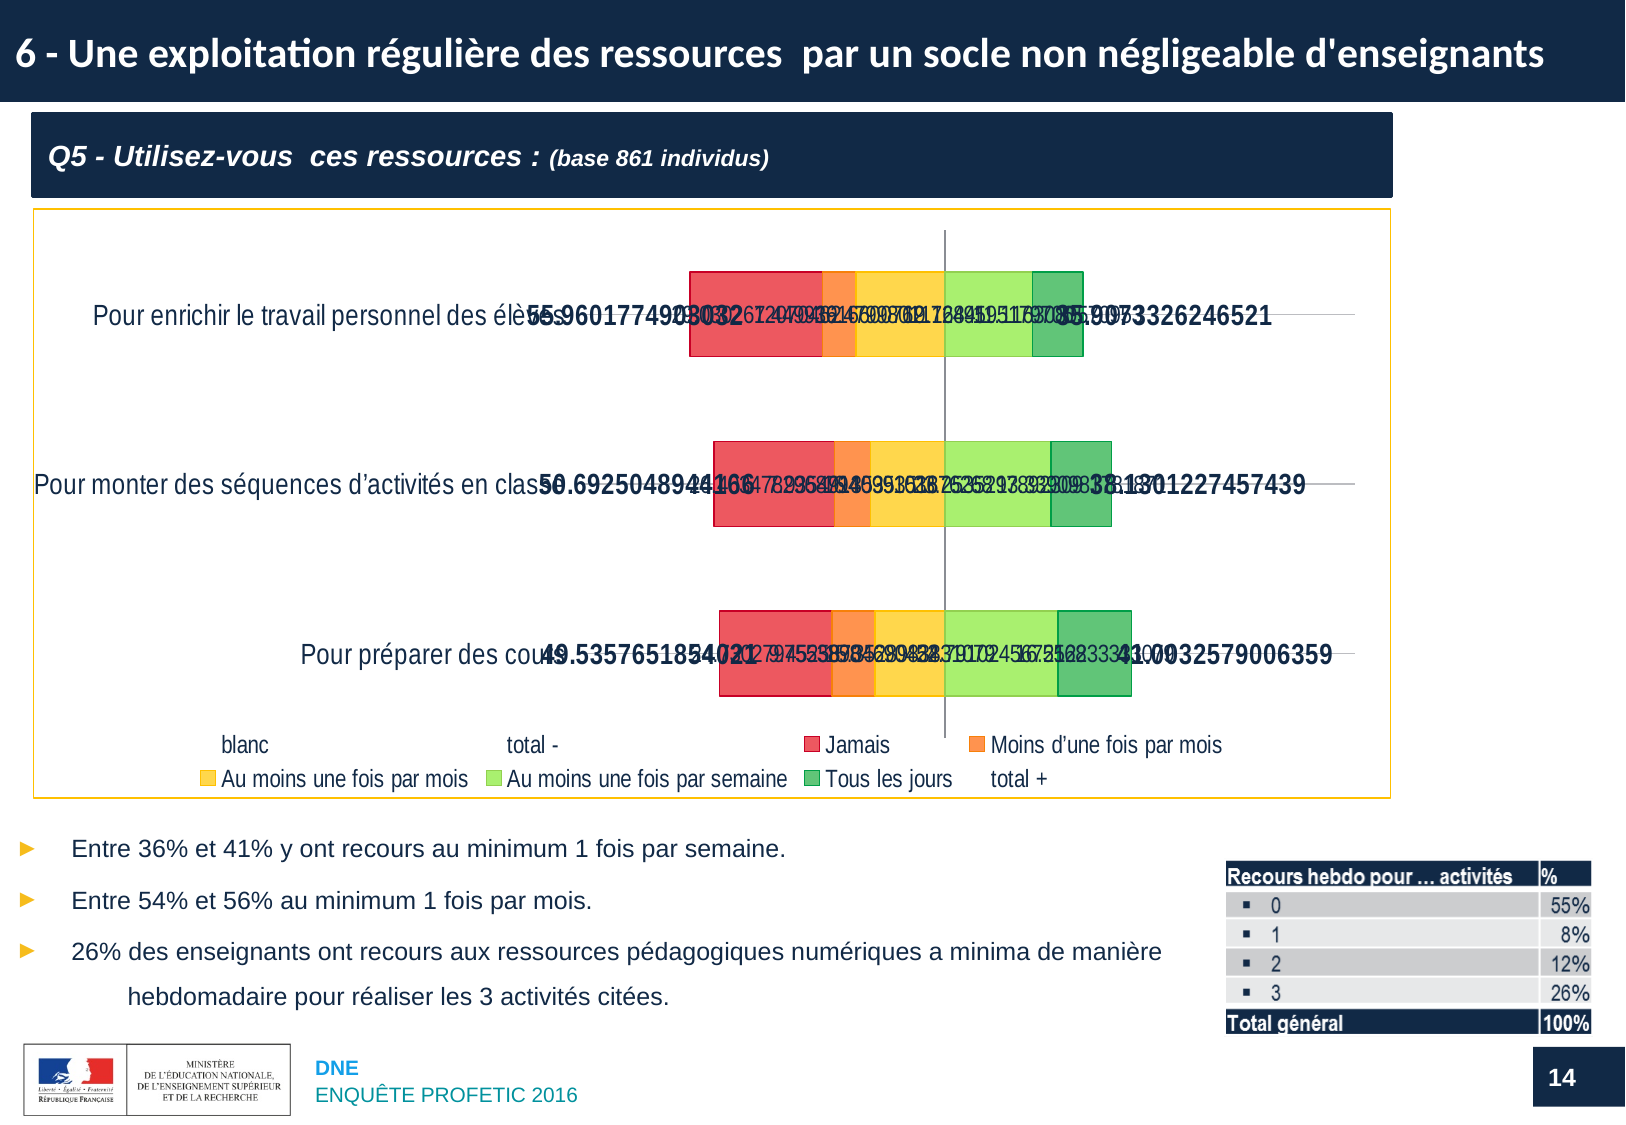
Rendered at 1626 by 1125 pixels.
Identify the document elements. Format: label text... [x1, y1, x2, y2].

chart [32, 208, 1392, 799]
text_box Q5 - Utilisez-vous ces ressources : (base 861 individus) [33, 114, 1391, 196]
list Entre 36% et 41% y ont recours au minimum 1 fois par semaine. Entre 54% et 56% au minimum 1 fois par mois. 26% des enseignants ont recours aux ressources pédagogiques numériques a minima de manière hebdomadaire pour réaliser les 3 activités citées. [0, 810, 1215, 1083]
title 6 - Une exploitation régulière des ressources par un socle non négligeable d'enseignants [0, 0, 1625, 102]
text_box 14 [1533, 1046, 1625, 1107]
picture [1224, 855, 1593, 1051]
